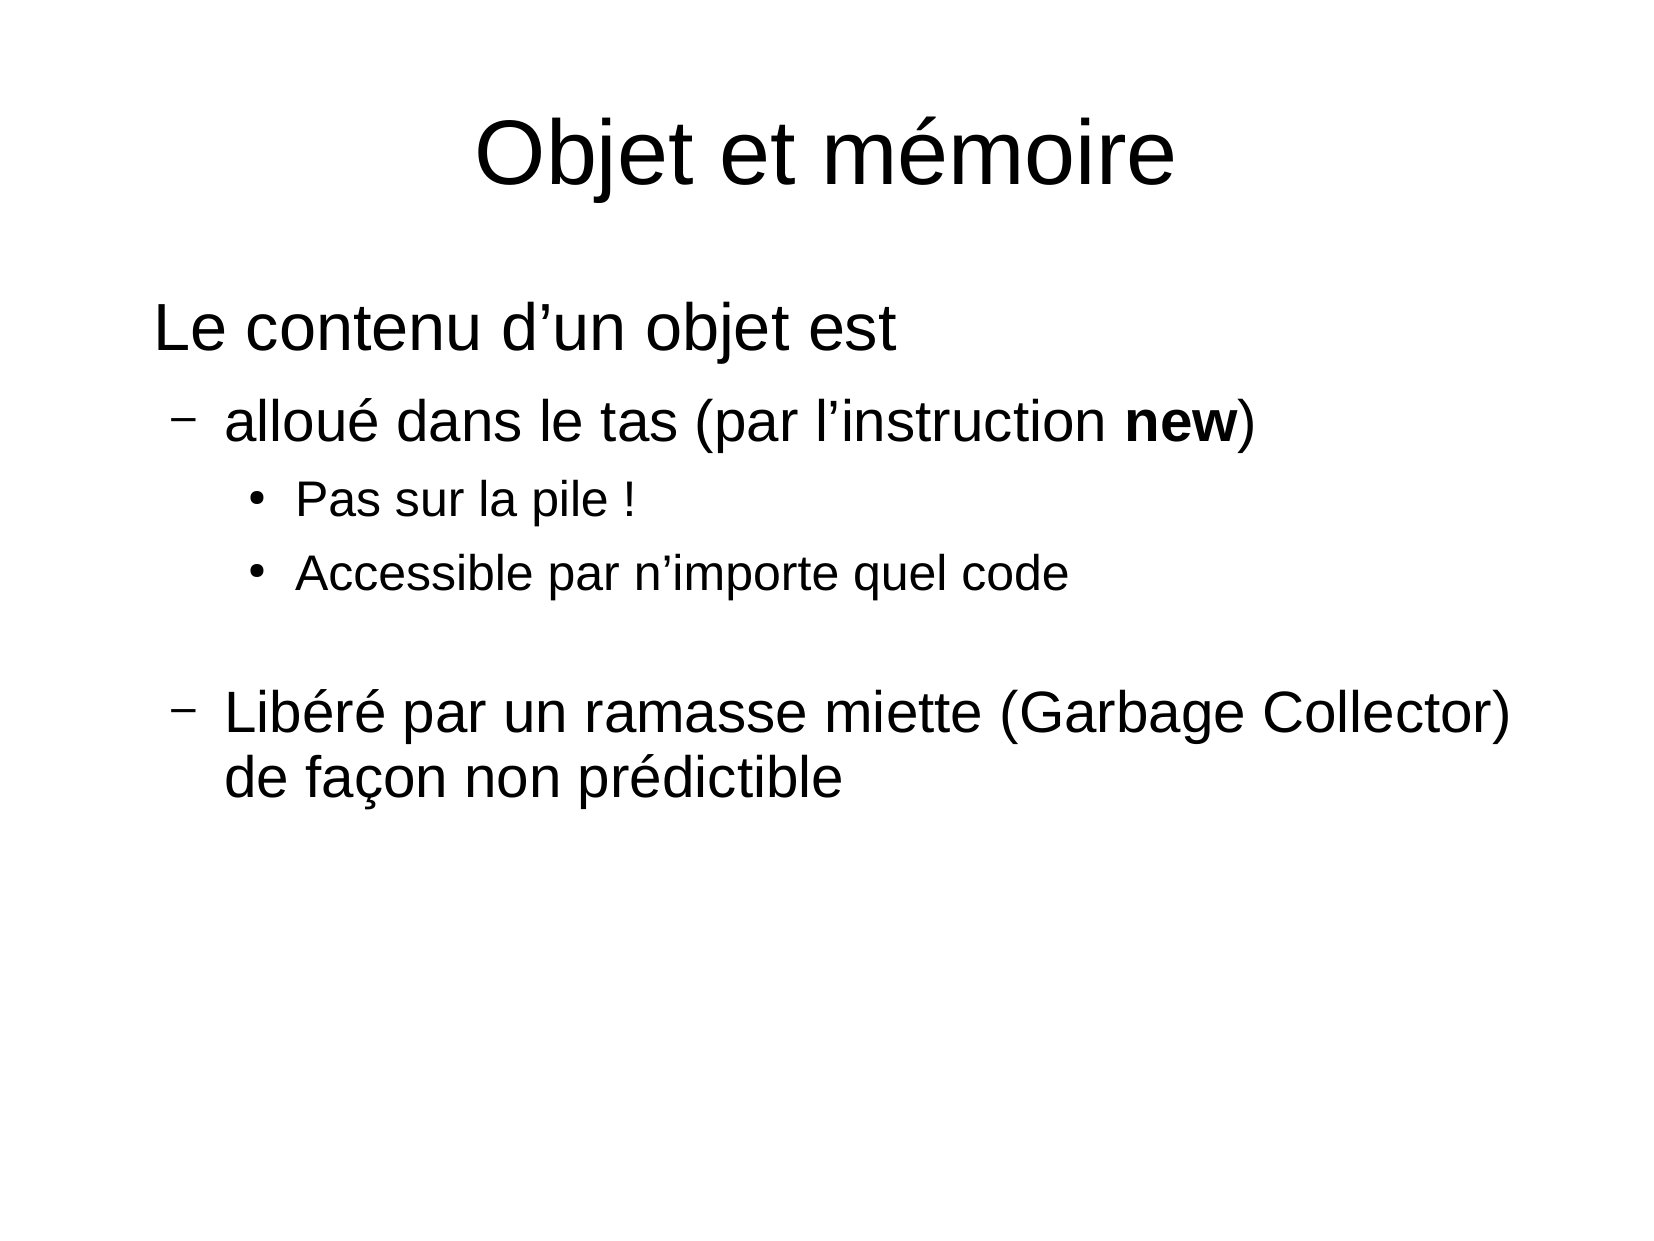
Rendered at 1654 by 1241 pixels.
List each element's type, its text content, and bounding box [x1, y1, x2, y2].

list Le contenu d’un objet est alloué dans le tas (par l’instruction new) Pas sur la pile ! Accessible par n’importe quel code Libéré par un ramasse miette (Garbage Collector) de façon non prédictible [82, 290, 1571, 1010]
title Objet et mémoire [82, 49, 1571, 257]
